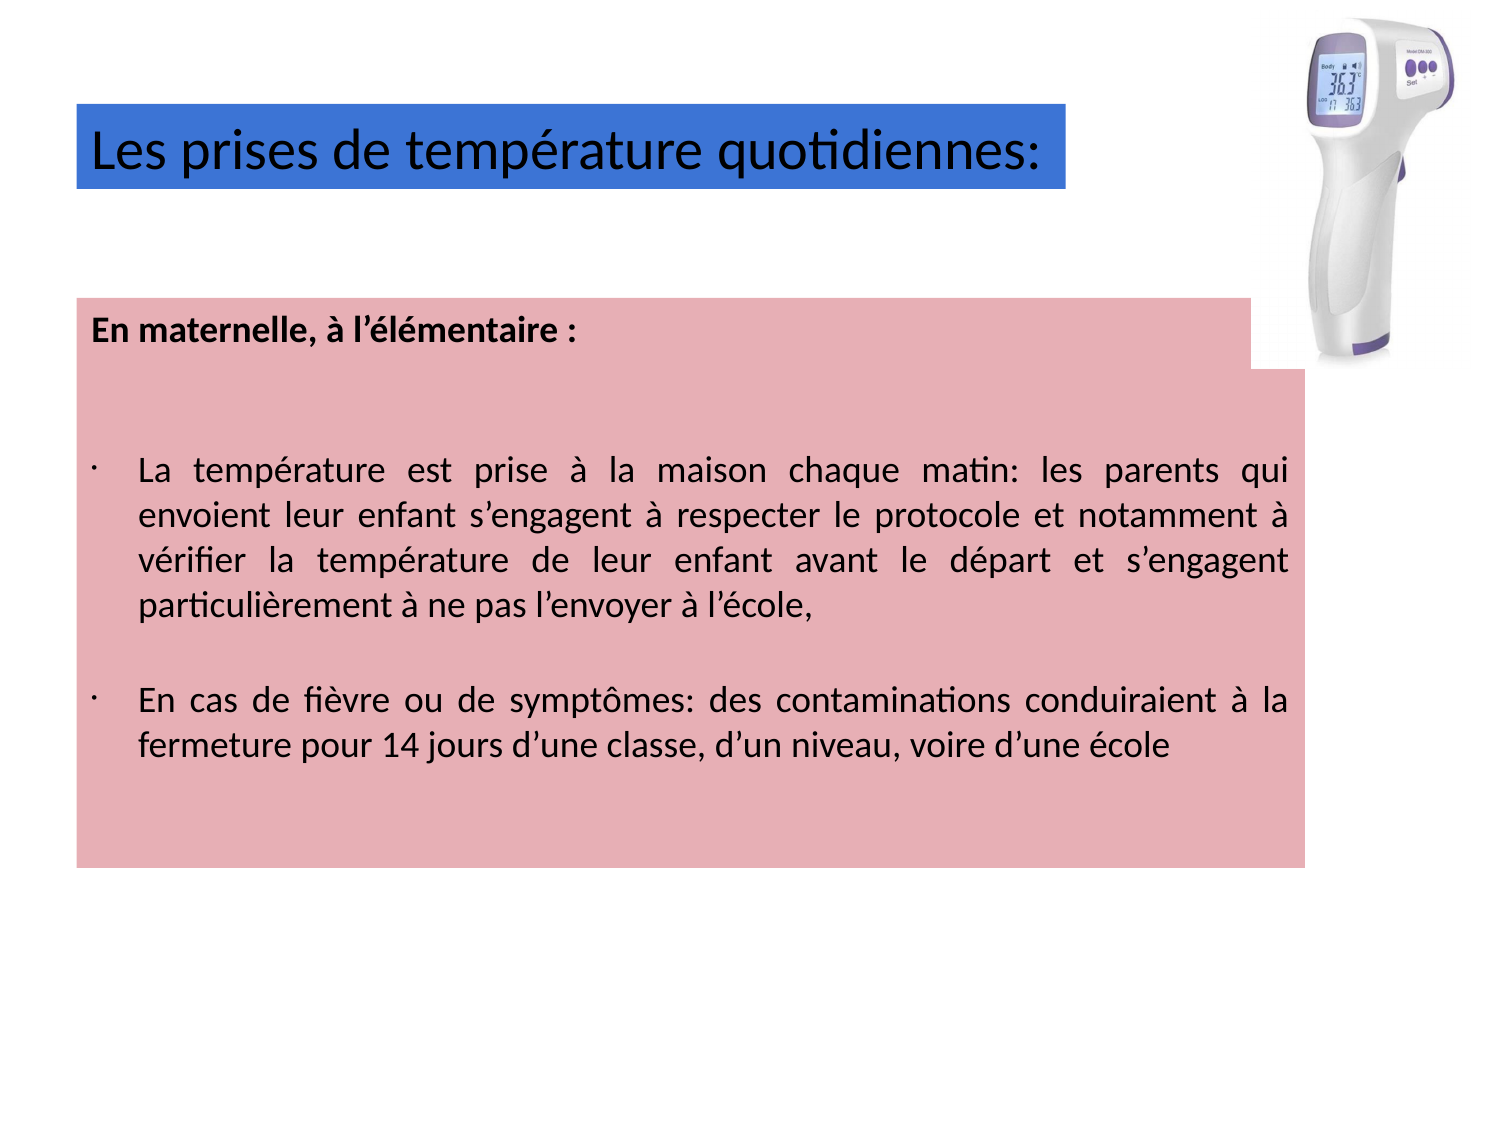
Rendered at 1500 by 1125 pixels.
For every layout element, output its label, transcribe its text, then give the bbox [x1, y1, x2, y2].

picture [1251, 10, 1471, 369]
text_box En maternelle, à l’élémentaire : La température est prise à la maison chaque matin: les parents qui envoient leur enfant s’engagent à respecter le protocole et notamment à vérifier la température de leur enfant avant le départ et s’engagent particulièrement à ne pas l’envoyer à l’école, En cas de fièvre ou de symptômes: des contaminations conduiraient à la fermeture pour 14 jours d’une classe, d’un niveau, voire d’une école [76, 297, 1305, 868]
text_box Les prises de température quotidiennes: [76, 103, 1066, 189]
